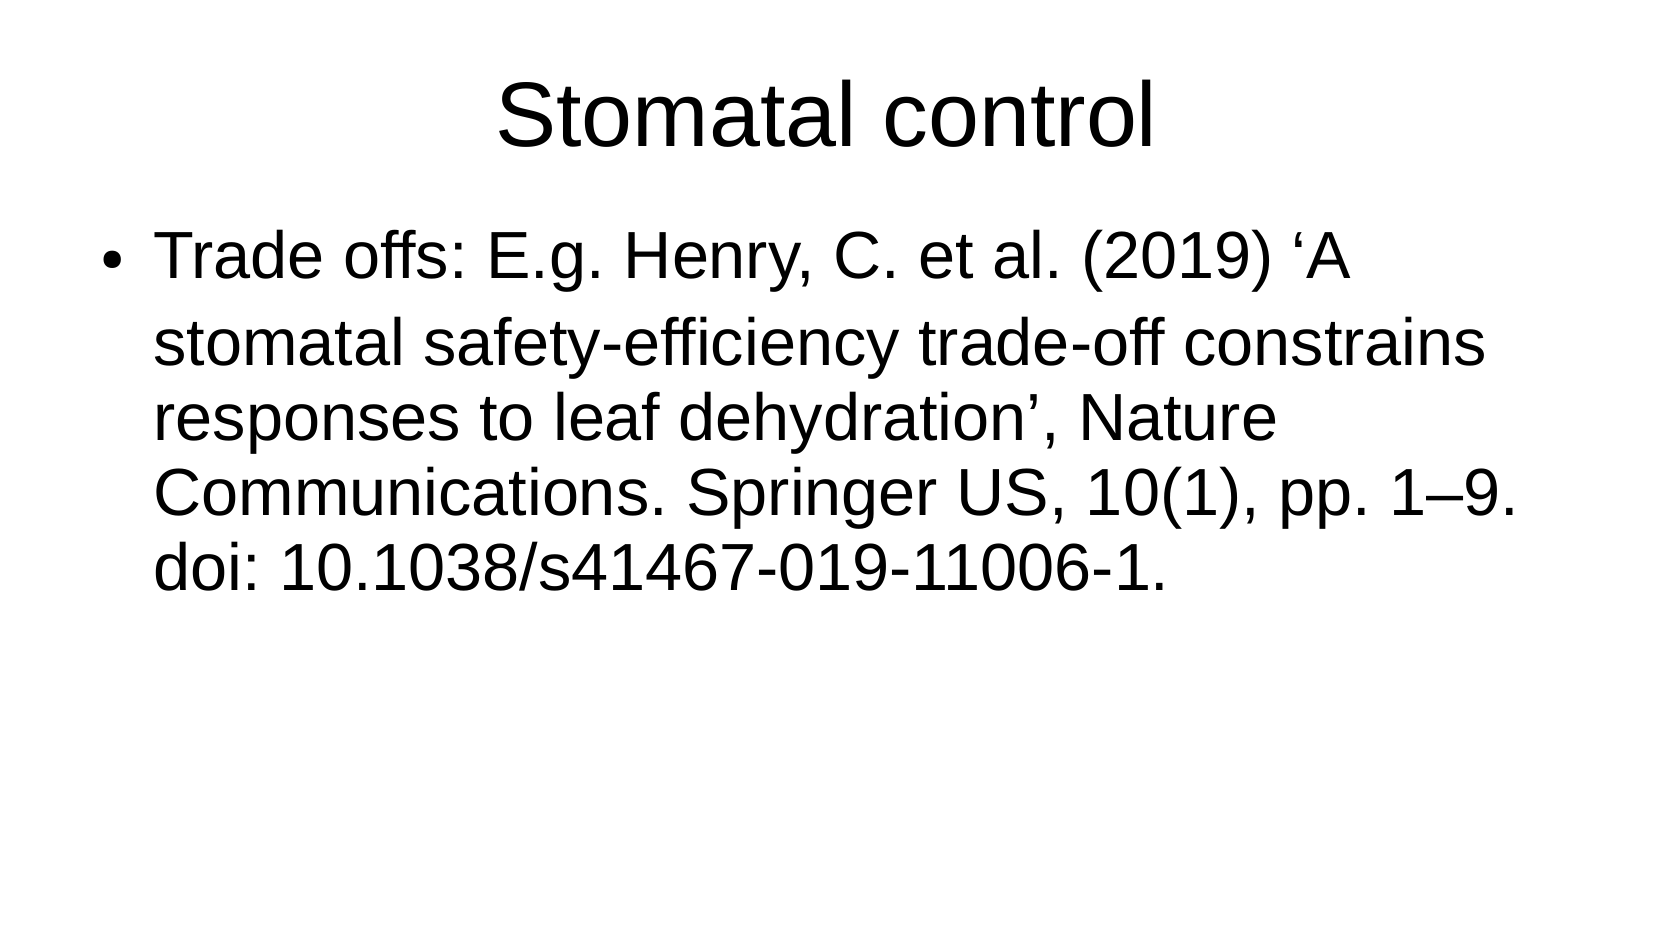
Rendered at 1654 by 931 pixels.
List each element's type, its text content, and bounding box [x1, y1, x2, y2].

list Trade offs: E.g. ﻿Henry, C. et al. (2019) ‘A stomatal safety-efficiency trade-off constrains responses to leaf dehydration’, Nature Communications. Springer US, 10(1), pp. 1–9. doi: 10.1038/s41467-019-11006-1. [82, 217, 1571, 758]
title Stomatal control [82, 37, 1571, 193]
